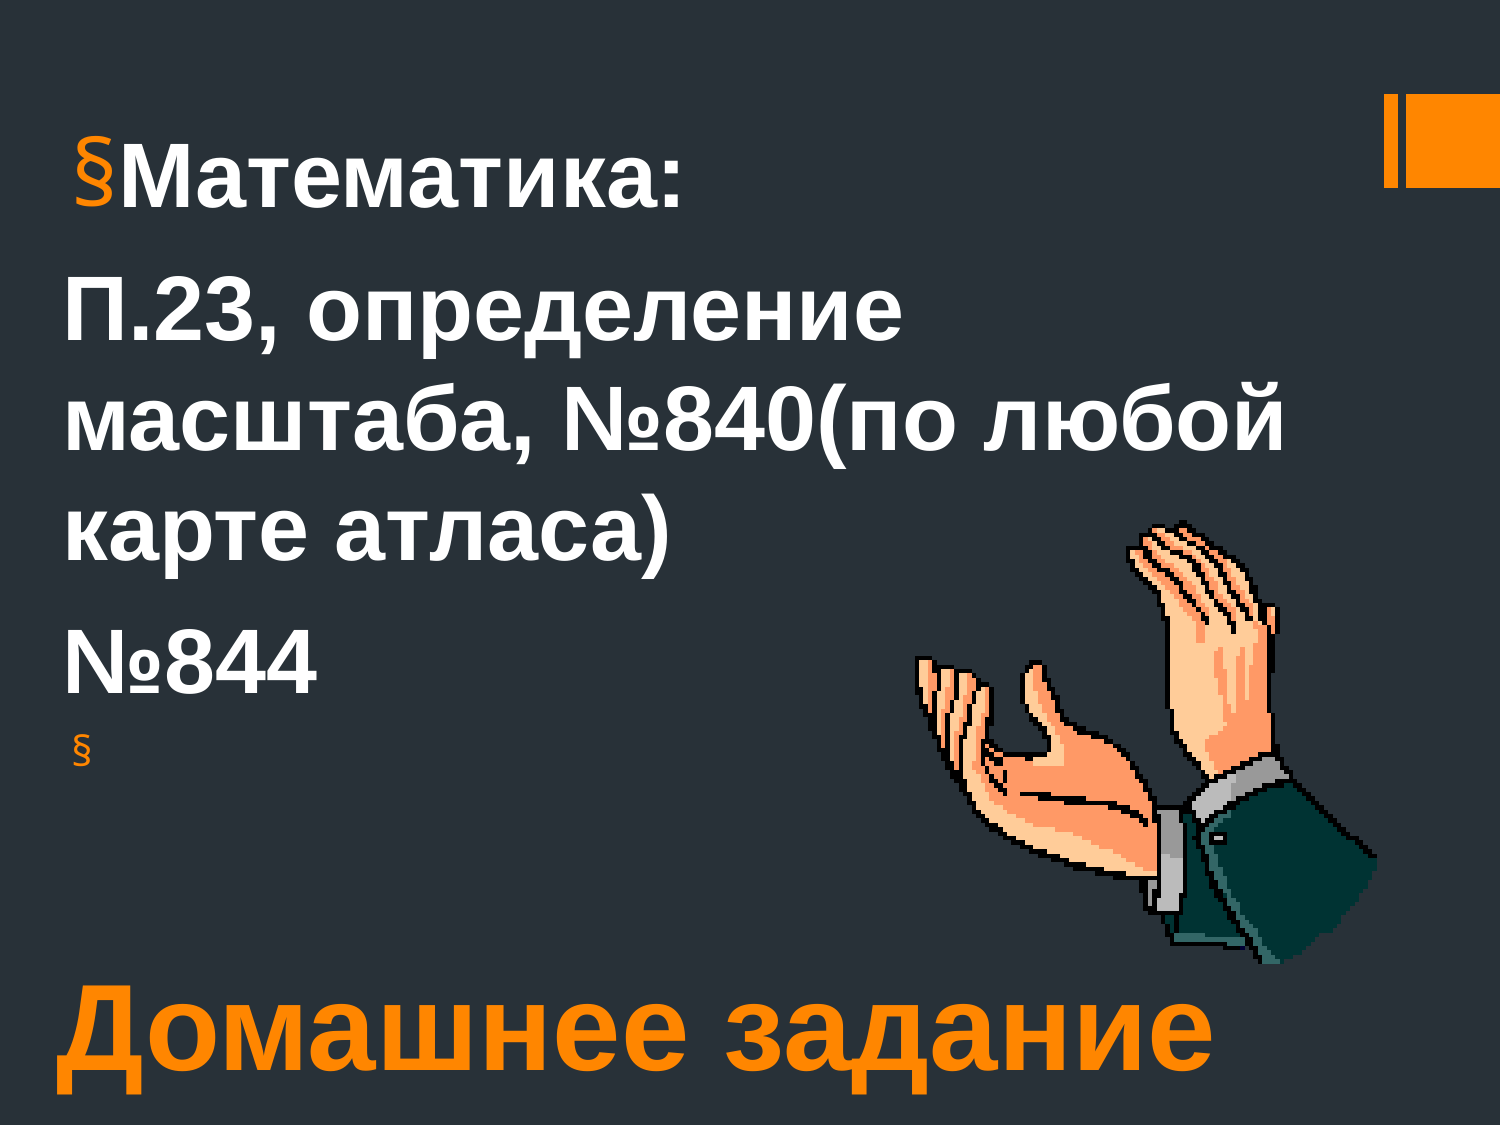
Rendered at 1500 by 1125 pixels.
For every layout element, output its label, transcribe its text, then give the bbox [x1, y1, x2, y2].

picture [915, 520, 1377, 964]
list Математика: П.23, определение масштаба, №840(по любой карте атласа) №844 [41, 108, 1388, 787]
title Домашнее задание [41, 940, 1279, 1091]
